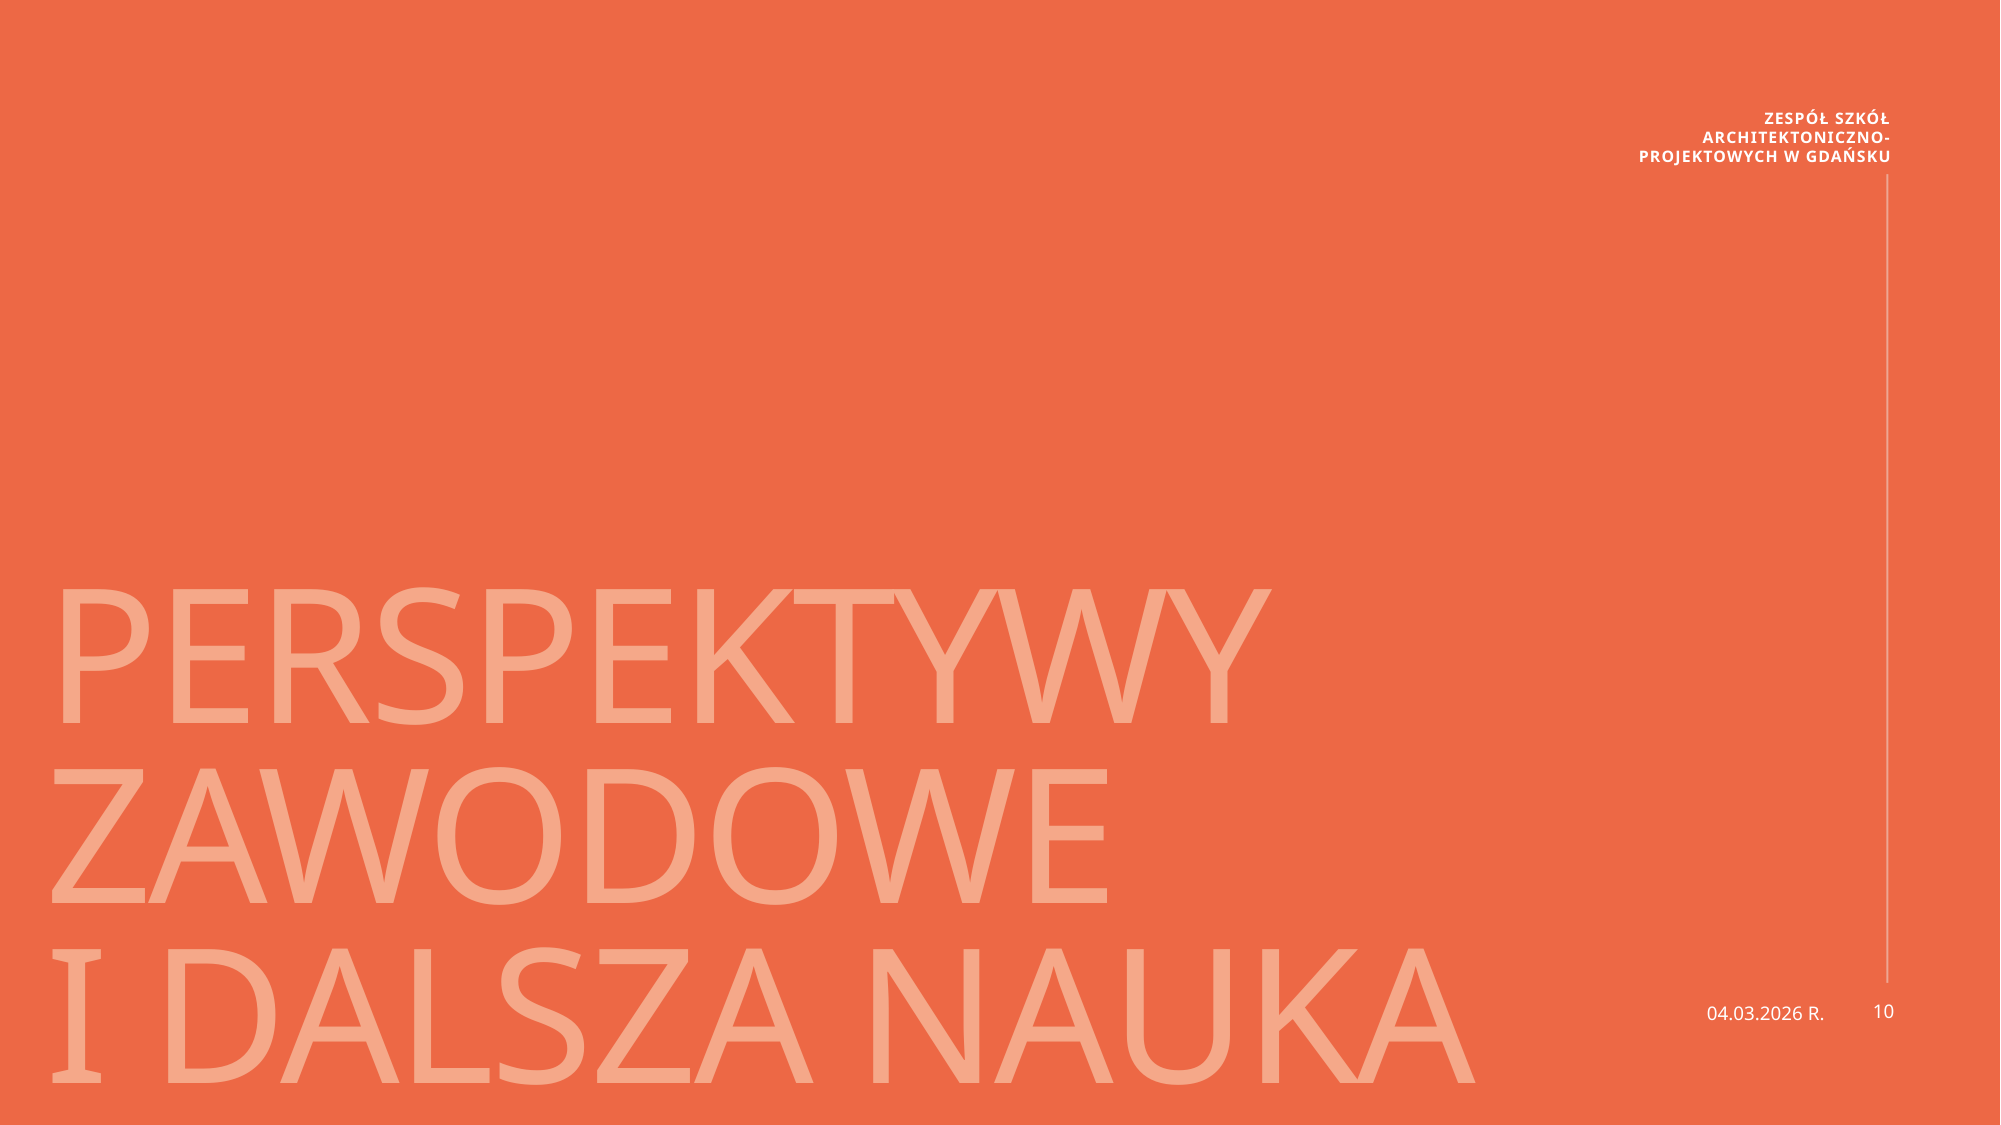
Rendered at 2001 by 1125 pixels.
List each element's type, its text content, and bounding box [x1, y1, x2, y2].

slide_number 12 [1838, 982, 1910, 1043]
slide_number 04.03.2026 r. [1662, 982, 1838, 1043]
footer Zespół Szkół Architektoniczno-Projektowych w Gdańsku [1587, 101, 1906, 175]
title Perspektywy zawodowe i dalsza nauka [30, 174, 1663, 1120]
